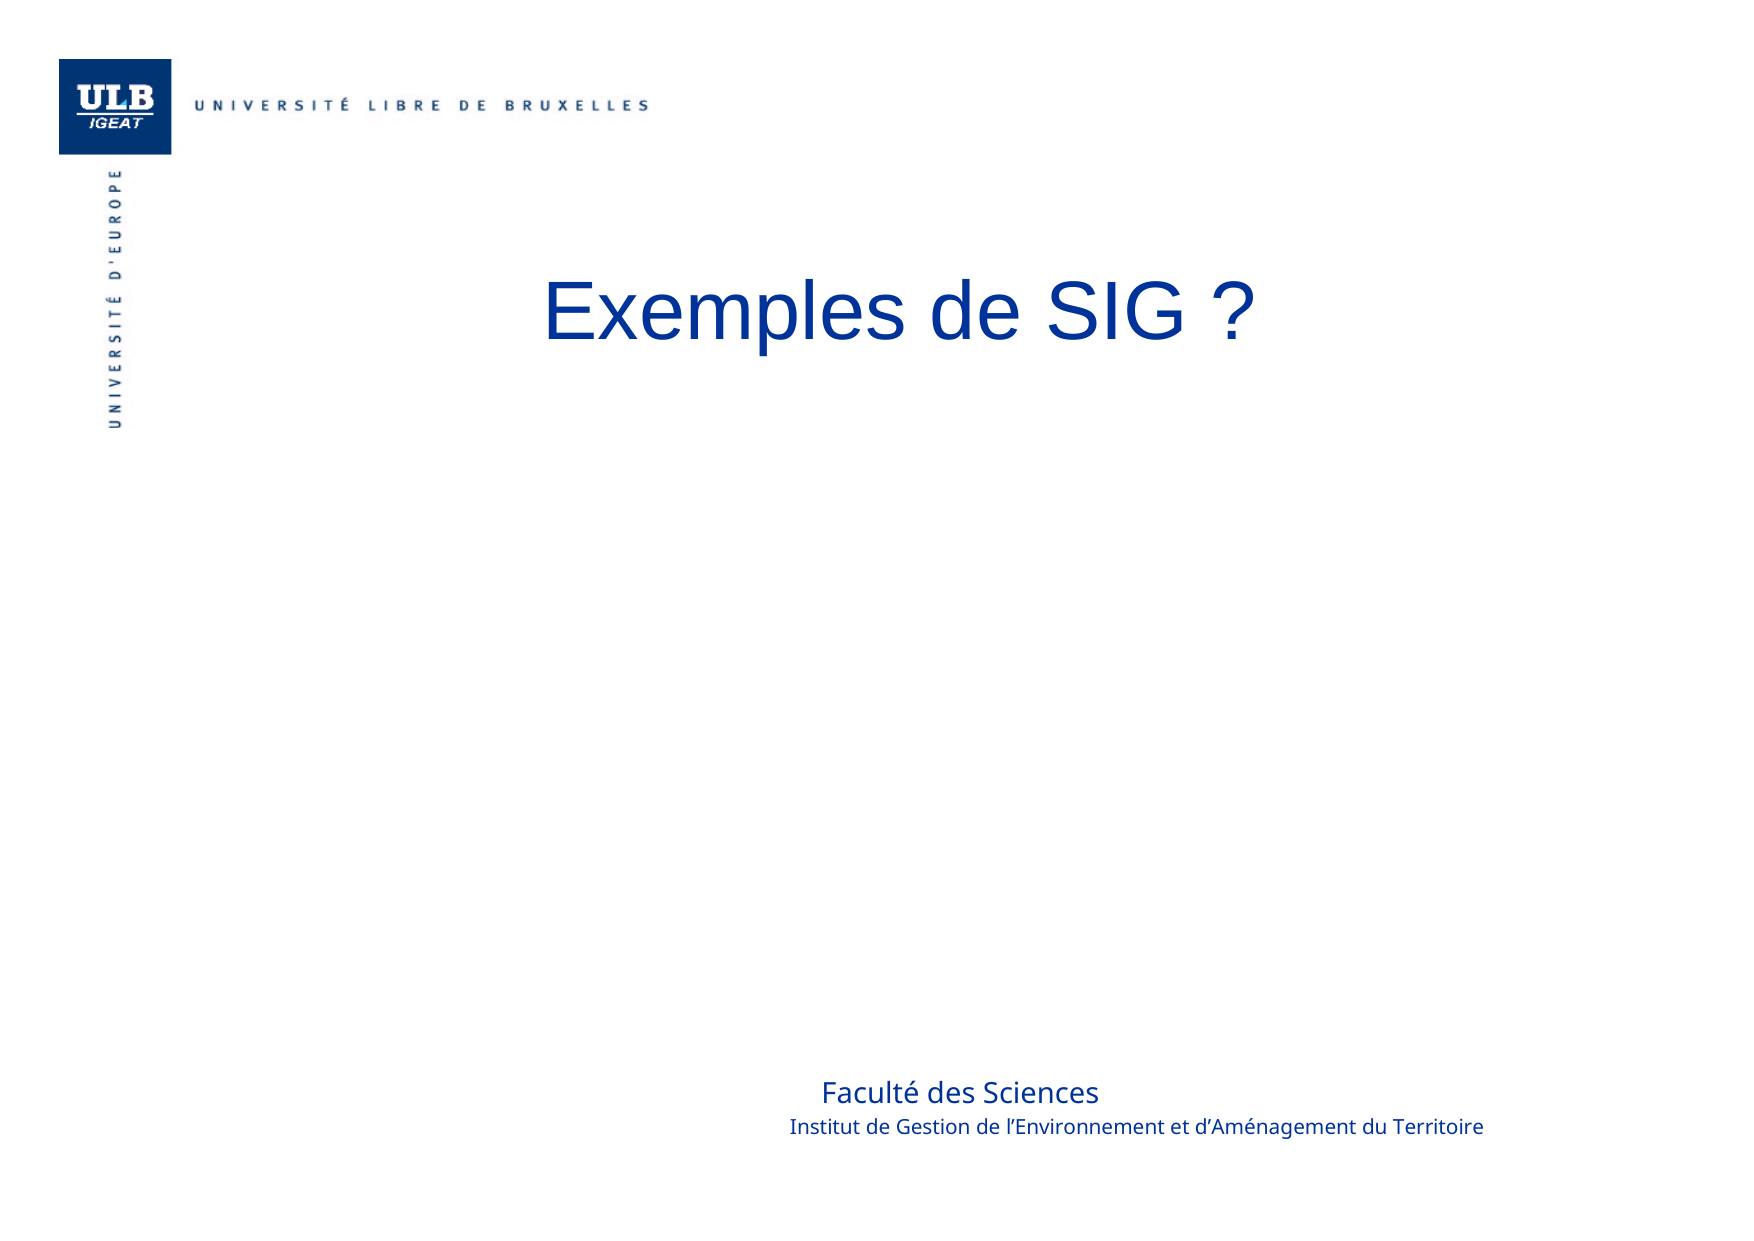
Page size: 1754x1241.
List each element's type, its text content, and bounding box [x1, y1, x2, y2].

text_box Institut de Gestion de l’Environnement et d’Aménagement du Territoire [775, 1104, 1505, 1148]
picture [59, 59, 1695, 1182]
text_box Faculté des Sciences [806, 1065, 1115, 1120]
title Exemples de SIG ? [164, 138, 1637, 490]
